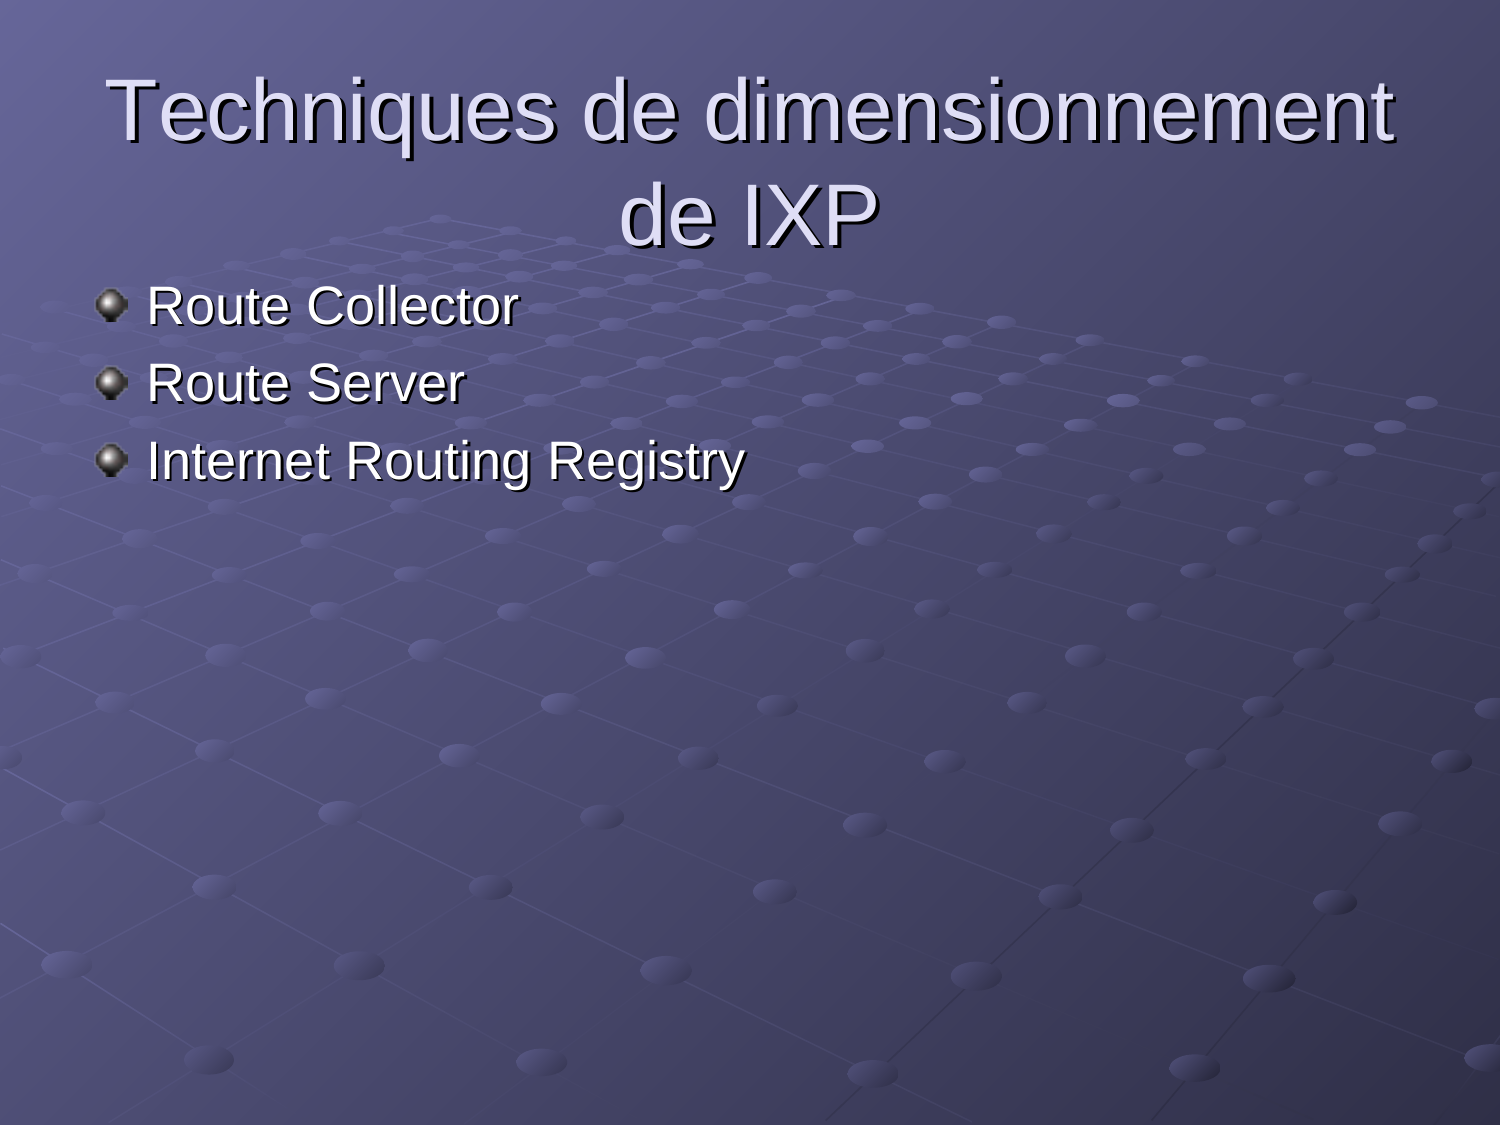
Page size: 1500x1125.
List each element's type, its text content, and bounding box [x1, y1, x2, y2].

title Techniques de dimensionnement de IXP [75, 45, 1426, 233]
list Route Collector Route Server Internet Routing Registry [75, 262, 1426, 1007]
